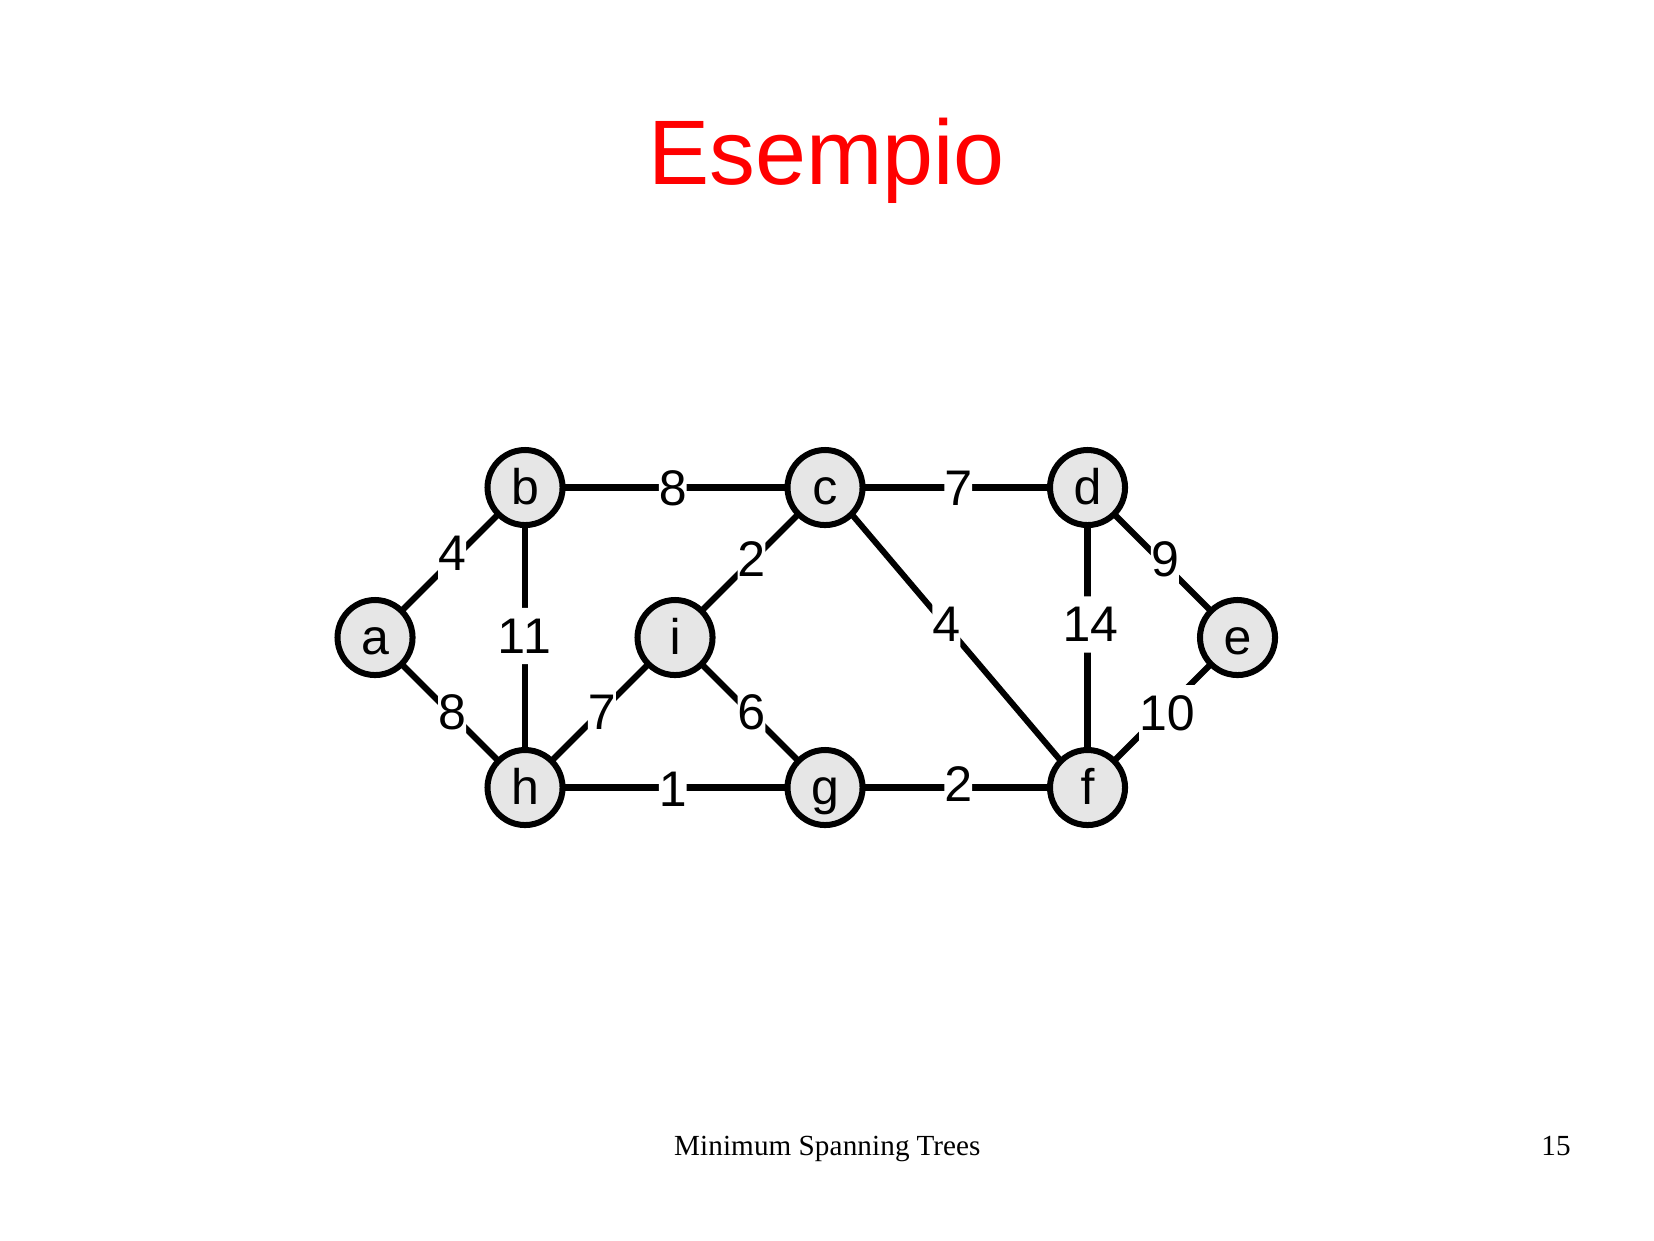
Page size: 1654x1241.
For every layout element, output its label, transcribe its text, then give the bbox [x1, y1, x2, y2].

text_box i [637, 600, 713, 676]
text_box b [487, 450, 563, 525]
text_box 6 [737, 684, 766, 742]
text_box 11 [497, 607, 557, 665]
text_box 7 [587, 684, 616, 742]
text_box d [1050, 450, 1126, 525]
title Esempio [82, 49, 1571, 257]
text_box 8 [438, 684, 467, 741]
text_box h [487, 750, 563, 826]
text_box g [787, 750, 863, 826]
text_box 14 [1062, 596, 1119, 653]
text_box a [337, 600, 413, 676]
text_box 2 [737, 531, 766, 588]
text_box 9 [1150, 531, 1179, 588]
text_box e [1200, 600, 1276, 676]
text_box 4 [438, 525, 467, 582]
text_box 4 [932, 596, 961, 653]
text_box 2 [944, 756, 973, 813]
text_box 1 [658, 761, 687, 818]
text_box c [787, 450, 863, 526]
text_box 10 [1139, 685, 1195, 742]
text_box 8 [658, 460, 687, 517]
text_box f [1050, 750, 1126, 826]
text_box 7 [944, 460, 973, 517]
